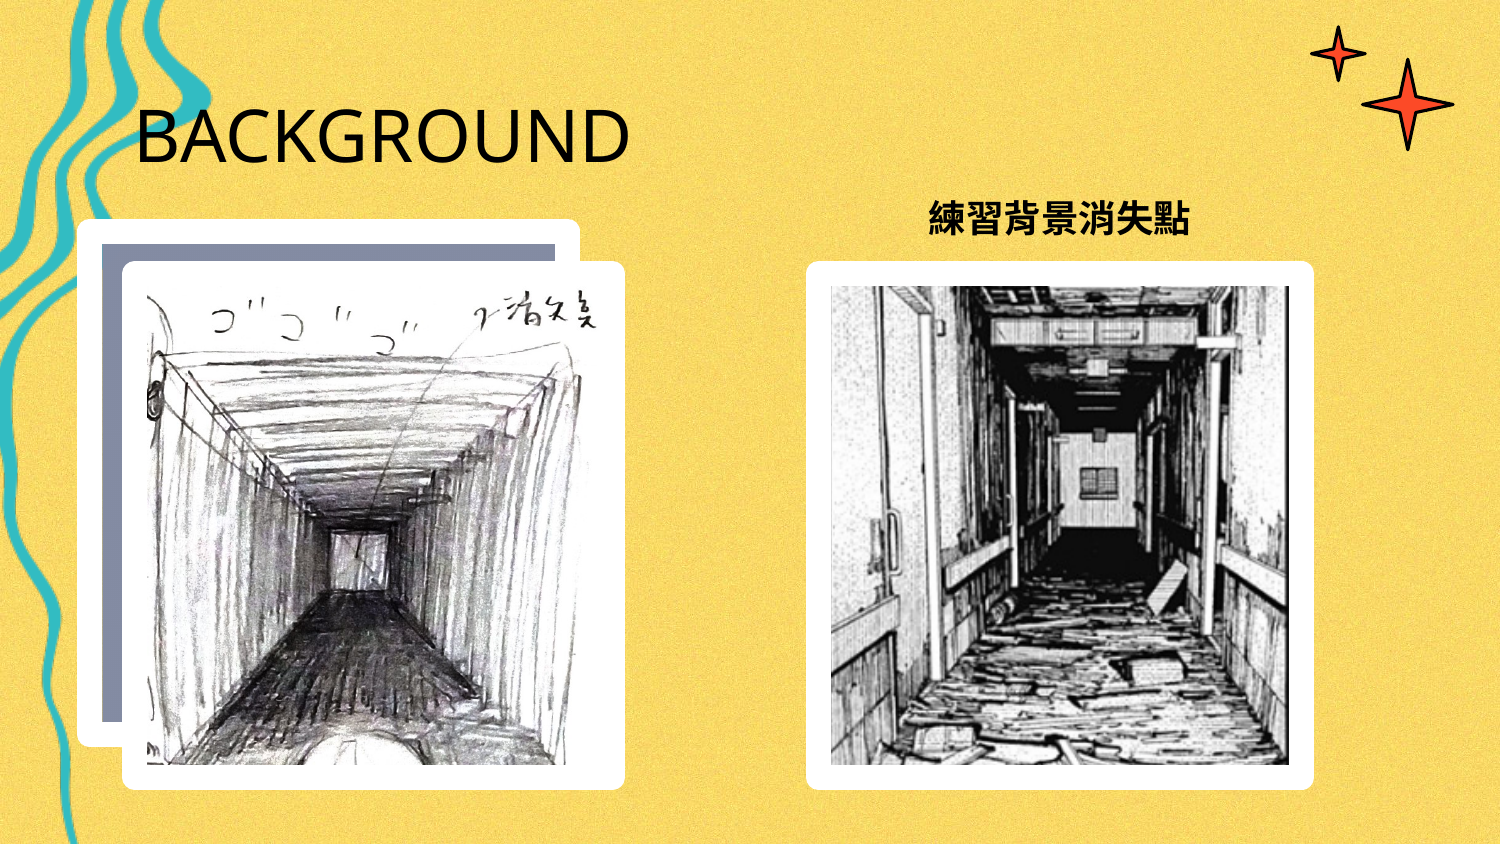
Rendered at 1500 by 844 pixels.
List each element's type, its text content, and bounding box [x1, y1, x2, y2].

picture [0, 0, 1500, 844]
title BACKGROUND [118, 86, 1382, 180]
text_box 練習背景消失點 [823, 179, 1298, 255]
